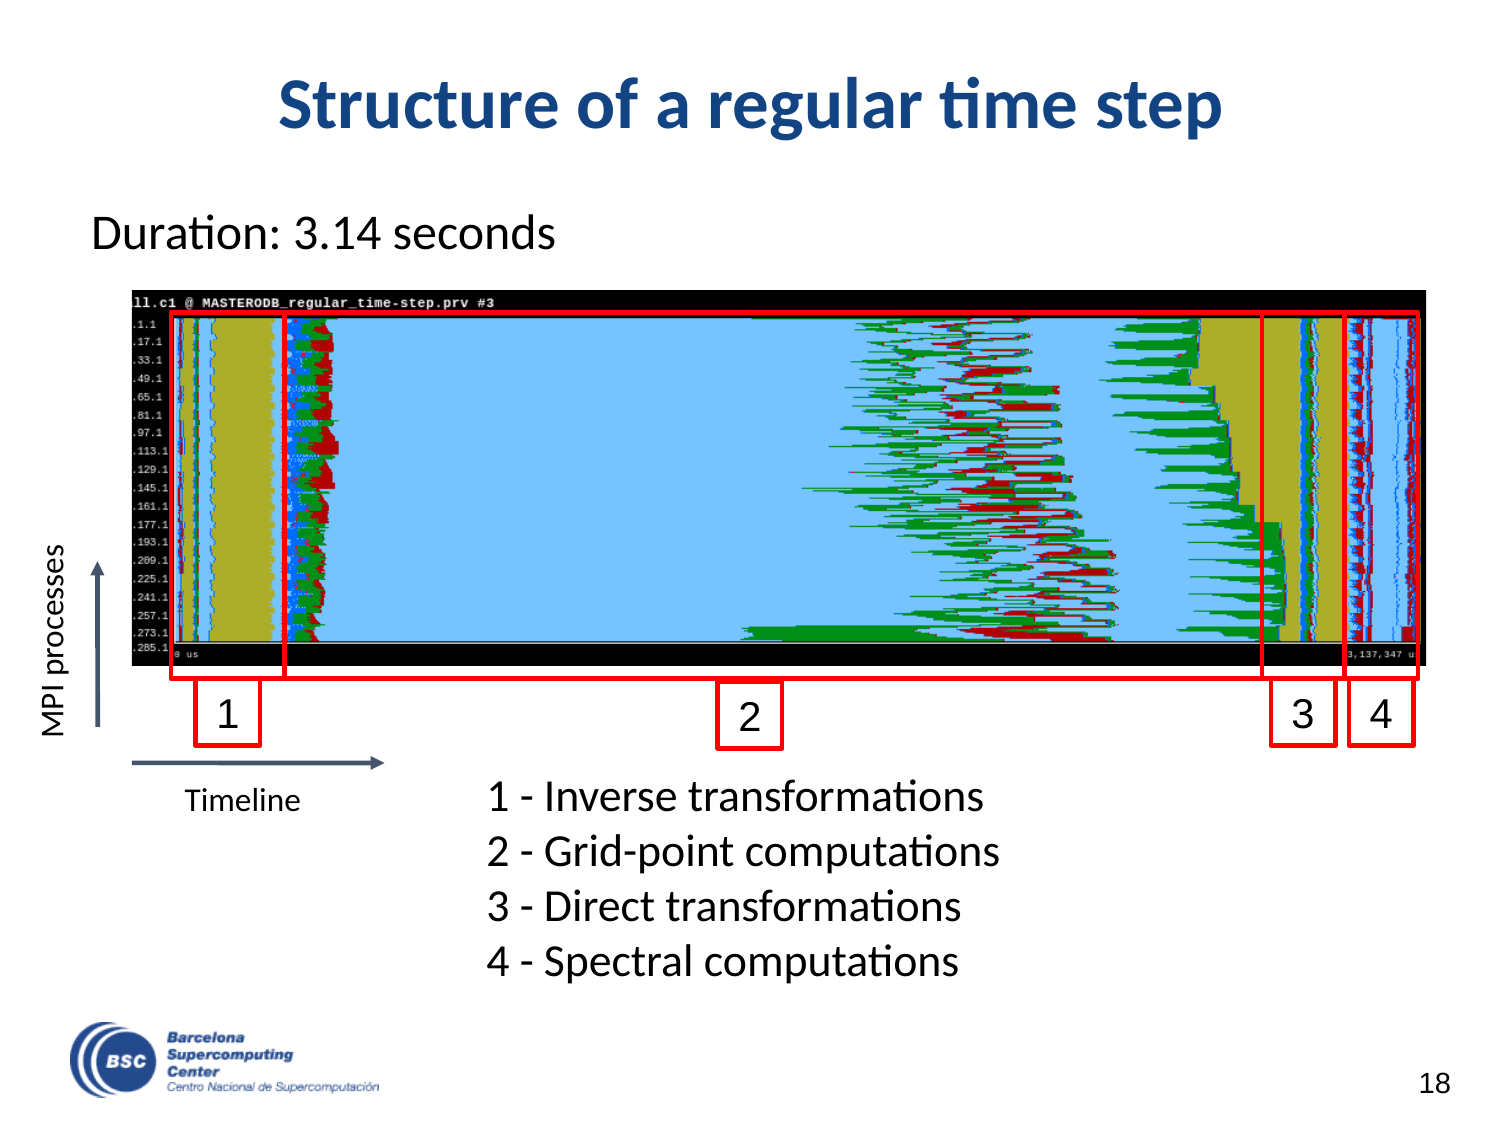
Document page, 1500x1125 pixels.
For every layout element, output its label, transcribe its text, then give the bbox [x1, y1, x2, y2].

list Duration: 3.14 seconds [76, 199, 1427, 266]
text_box 3 [1270, 678, 1336, 746]
text_box Timeline [169, 762, 423, 824]
text_box 1 - Inverse transformations 2 - Grid-point computations 3 - Direct transformations 4 - Spectral computations [471, 751, 1029, 1013]
text_box MPI processes [14, 500, 76, 754]
picture [70, 1022, 379, 1098]
picture [173, 315, 282, 666]
text_box 2 [717, 681, 783, 749]
picture [1264, 315, 1342, 666]
picture [1347, 315, 1416, 666]
text_box 1 [195, 678, 261, 746]
title Structure of a regular time step [76, 35, 1427, 174]
picture [131, 290, 1427, 666]
text_box 4 [1348, 678, 1414, 746]
slide_number <number> [1403, 1038, 1494, 1125]
picture [287, 315, 1260, 666]
